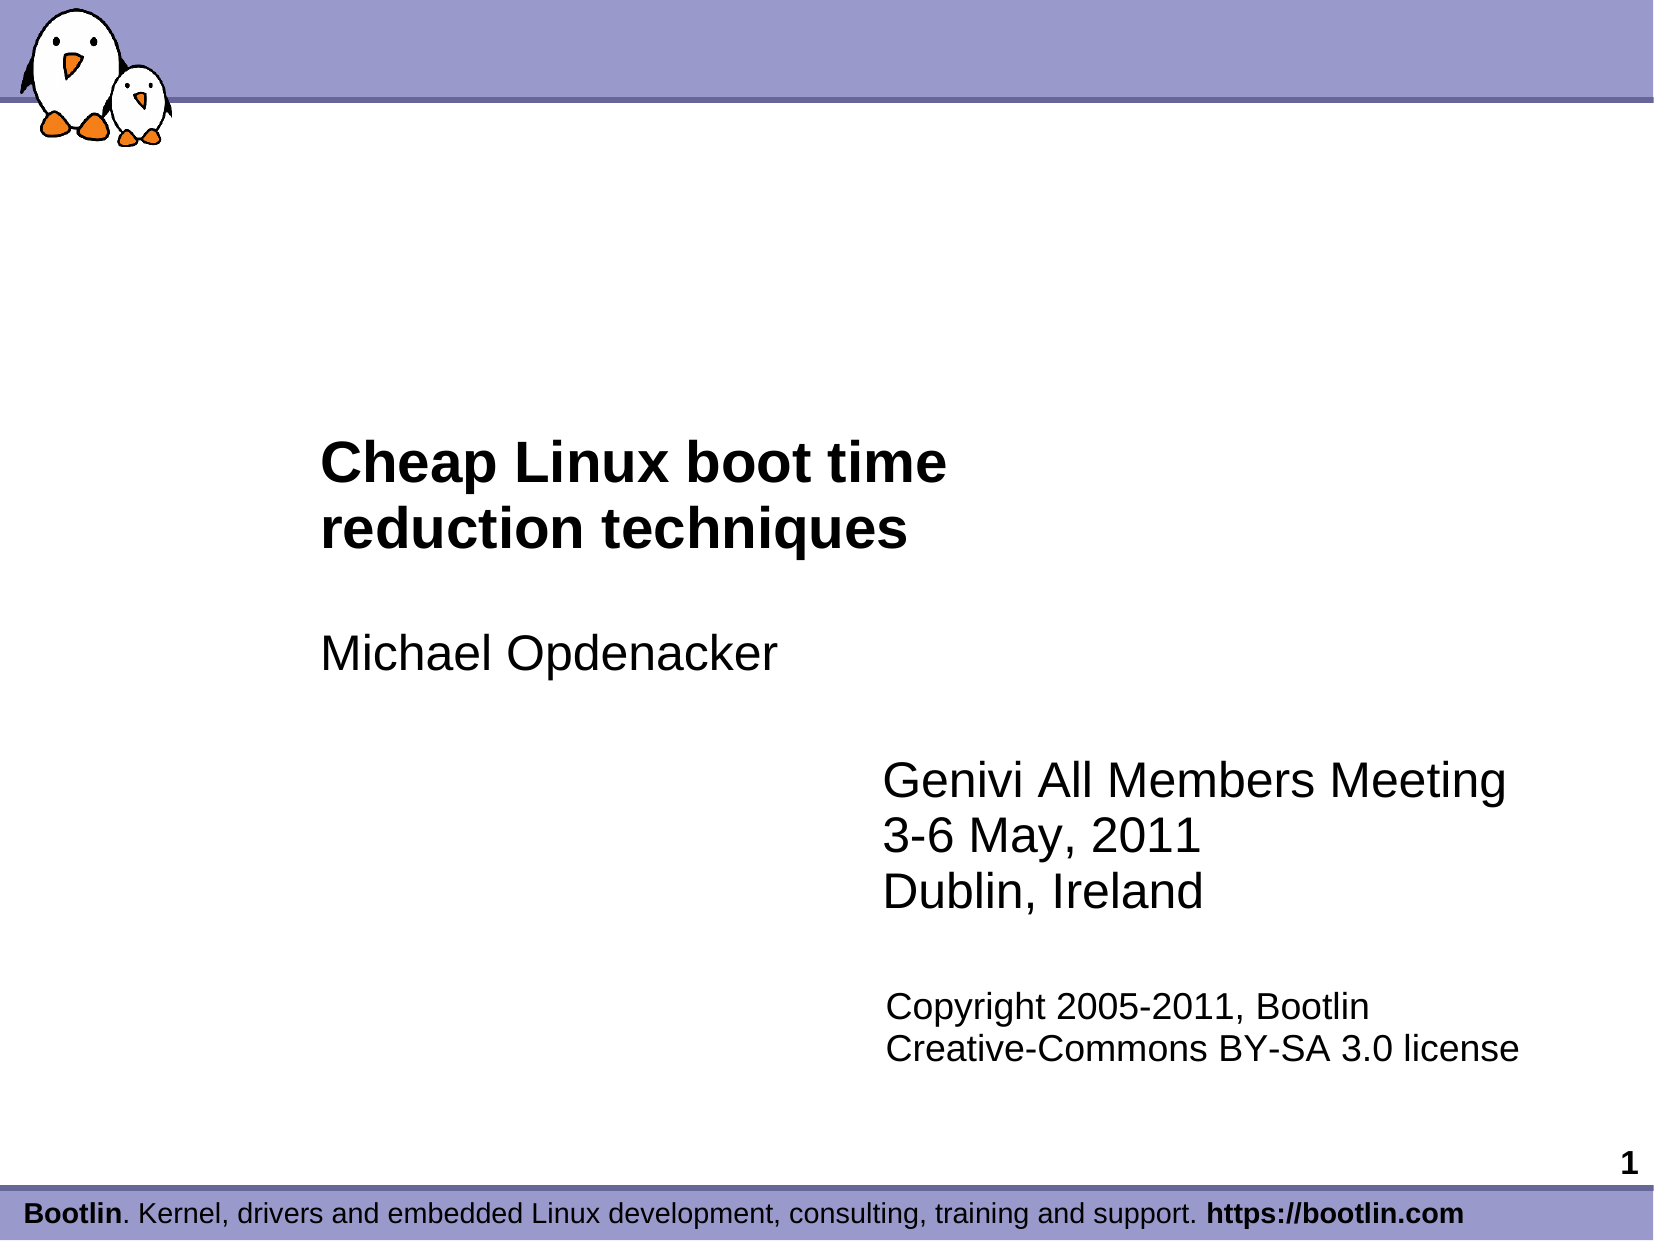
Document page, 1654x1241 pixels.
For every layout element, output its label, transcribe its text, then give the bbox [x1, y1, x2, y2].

text_box Cheap Linux boot time reduction techniques Michael Opdenacker [320, 430, 989, 716]
text_box Copyright 2005-2011, Bootlin Creative-Commons BY-SA 3.0 license [885, 985, 1537, 1084]
text_box Genivi All Members Meeting 3-6 May, 2011 Dublin, Ireland [882, 751, 1508, 938]
picture [20, 8, 172, 147]
